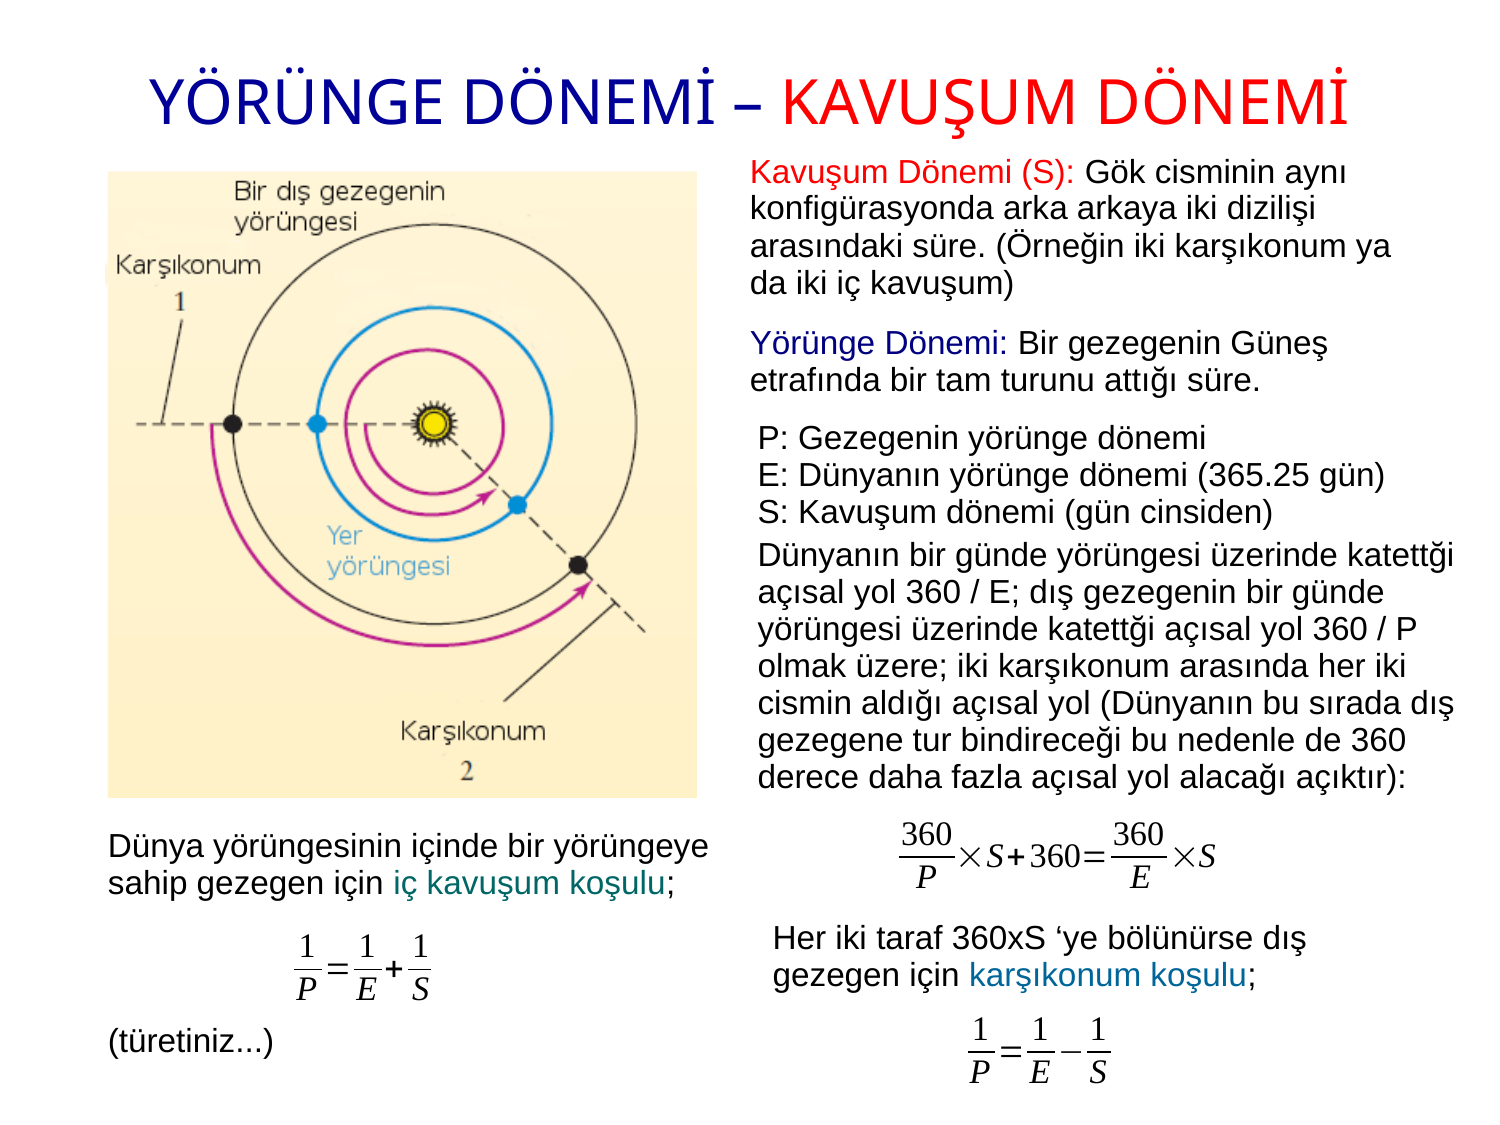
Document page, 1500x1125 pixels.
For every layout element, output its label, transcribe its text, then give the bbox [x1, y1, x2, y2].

chart [888, 815, 1226, 898]
text_box Dünya yörüngesinin içinde bir yörüngeye sahip gezegen için iç kavuşum koşulu; [93, 819, 736, 925]
text_box Her iki taraf 360xS ‘ye bölünürse dış gezegen için karşıkonum koşulu; [758, 911, 1426, 1001]
text_box Kavuşum Dönemi (S): Gök cisminin aynı konfigürasyonda arka arkaya iki dizilişi arasındaki süre. (Örneğin iki karşıkonum ya da iki iç kavuşum) Yörünge Dönemi: Bir gezegenin Güneş etrafında bir tam turunu attığı süre. [735, 145, 1443, 407]
text_box (türetiniz...) [93, 1014, 736, 1077]
picture [105, 170, 697, 798]
chart [956, 1010, 1121, 1092]
text_box P: Gezegenin yörünge dönemi E: Dünyanın yörünge dönemi (365.25 gün) S: Kavuşum dönemi (gün cinsiden) Dünyanın bir günde yörüngesi üzerinde katettği açısal yol 360 / E; dış gezegenin bir günde yörüngesi üzerinde katettği açısal yol 360 / P olmak üzere; iki karşıkonum arasında her iki cismin aldığı açısal yol (Dünyanın bu sırada dış gezegene tur bindireceği bu nedenle de 360 derece daha fazla açısal yol alacağı açıktır): [742, 412, 1480, 808]
title YÖRÜNGE DÖNEMİ – KAVUŞUM DÖNEMİ [74, 39, 1425, 160]
chart [283, 927, 442, 1010]
